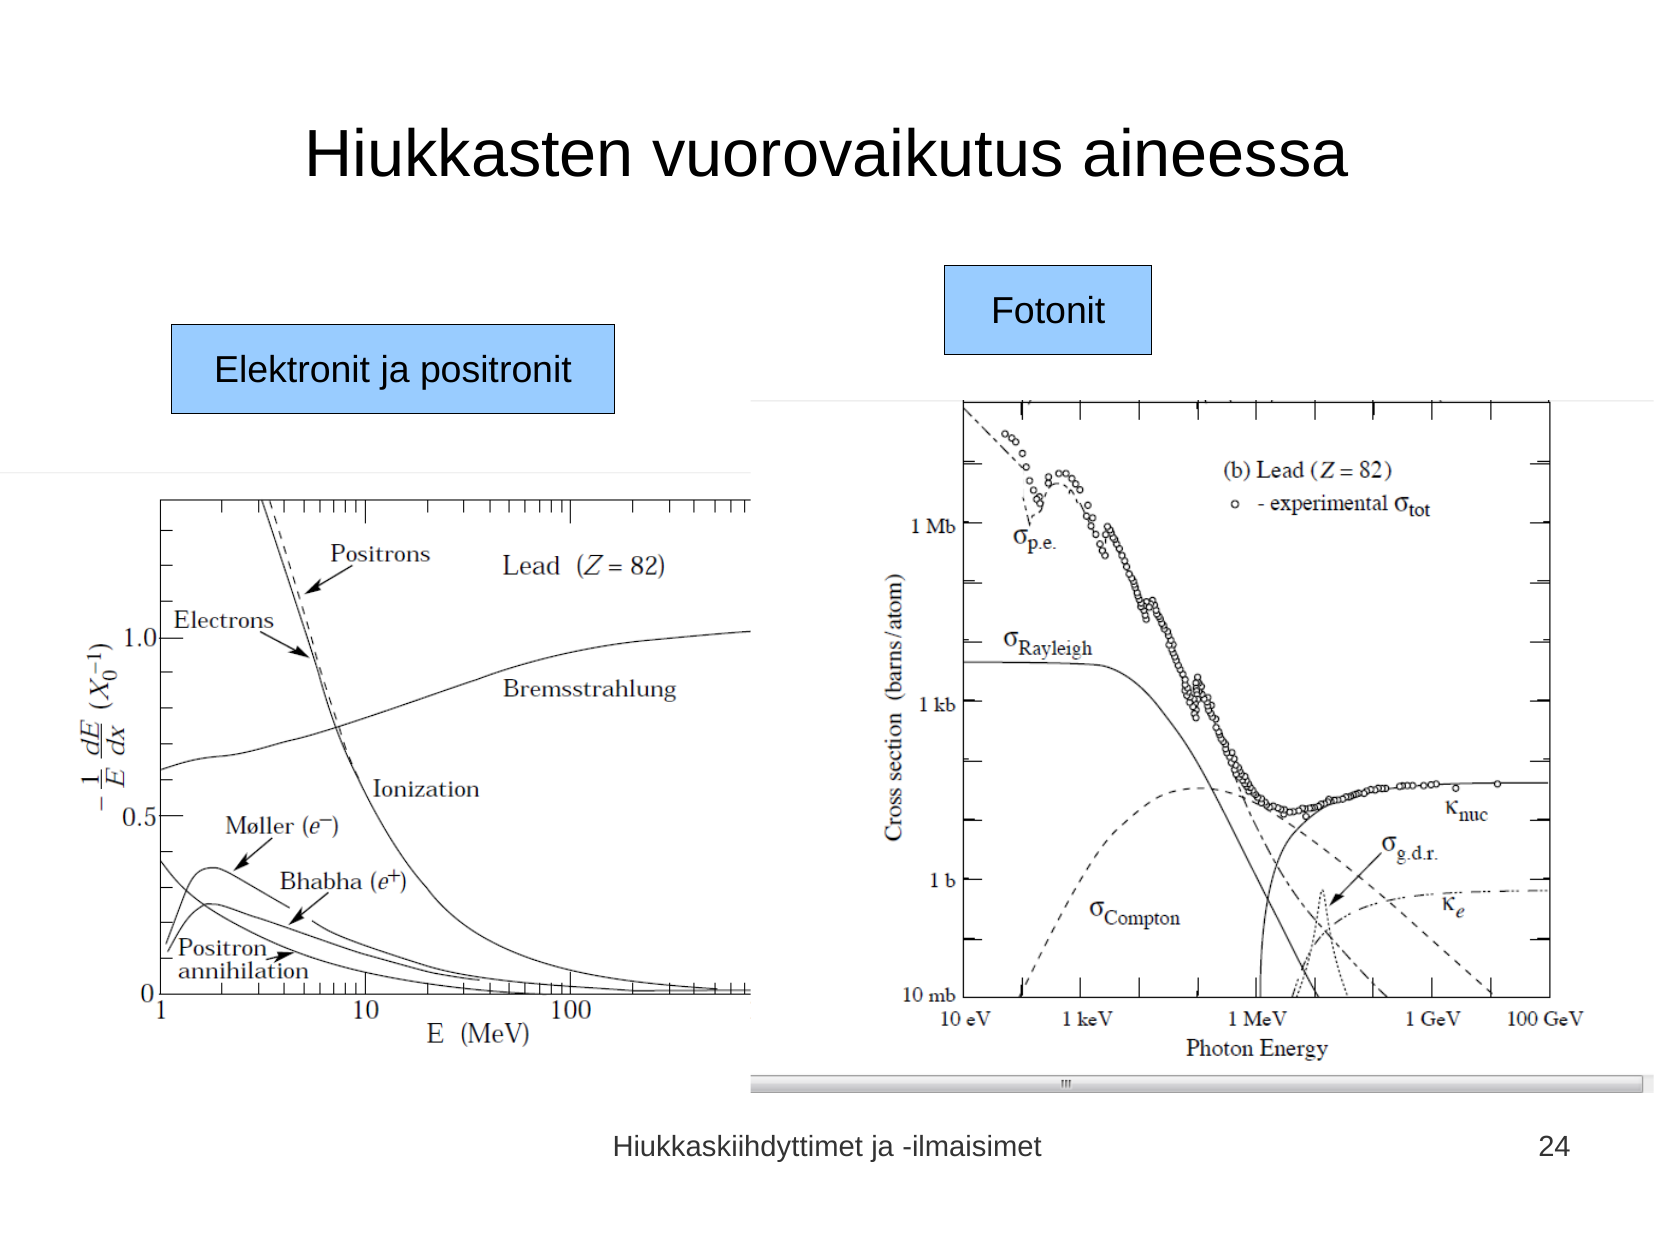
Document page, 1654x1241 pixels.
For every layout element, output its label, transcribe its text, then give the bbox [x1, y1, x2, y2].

picture [0, 400, 1654, 1093]
text_box Fotonit [944, 265, 1152, 355]
text_box Elektronit ja positronit [171, 324, 615, 414]
title Hiukkasten vuorovaikutus aineessa [82, 49, 1571, 257]
